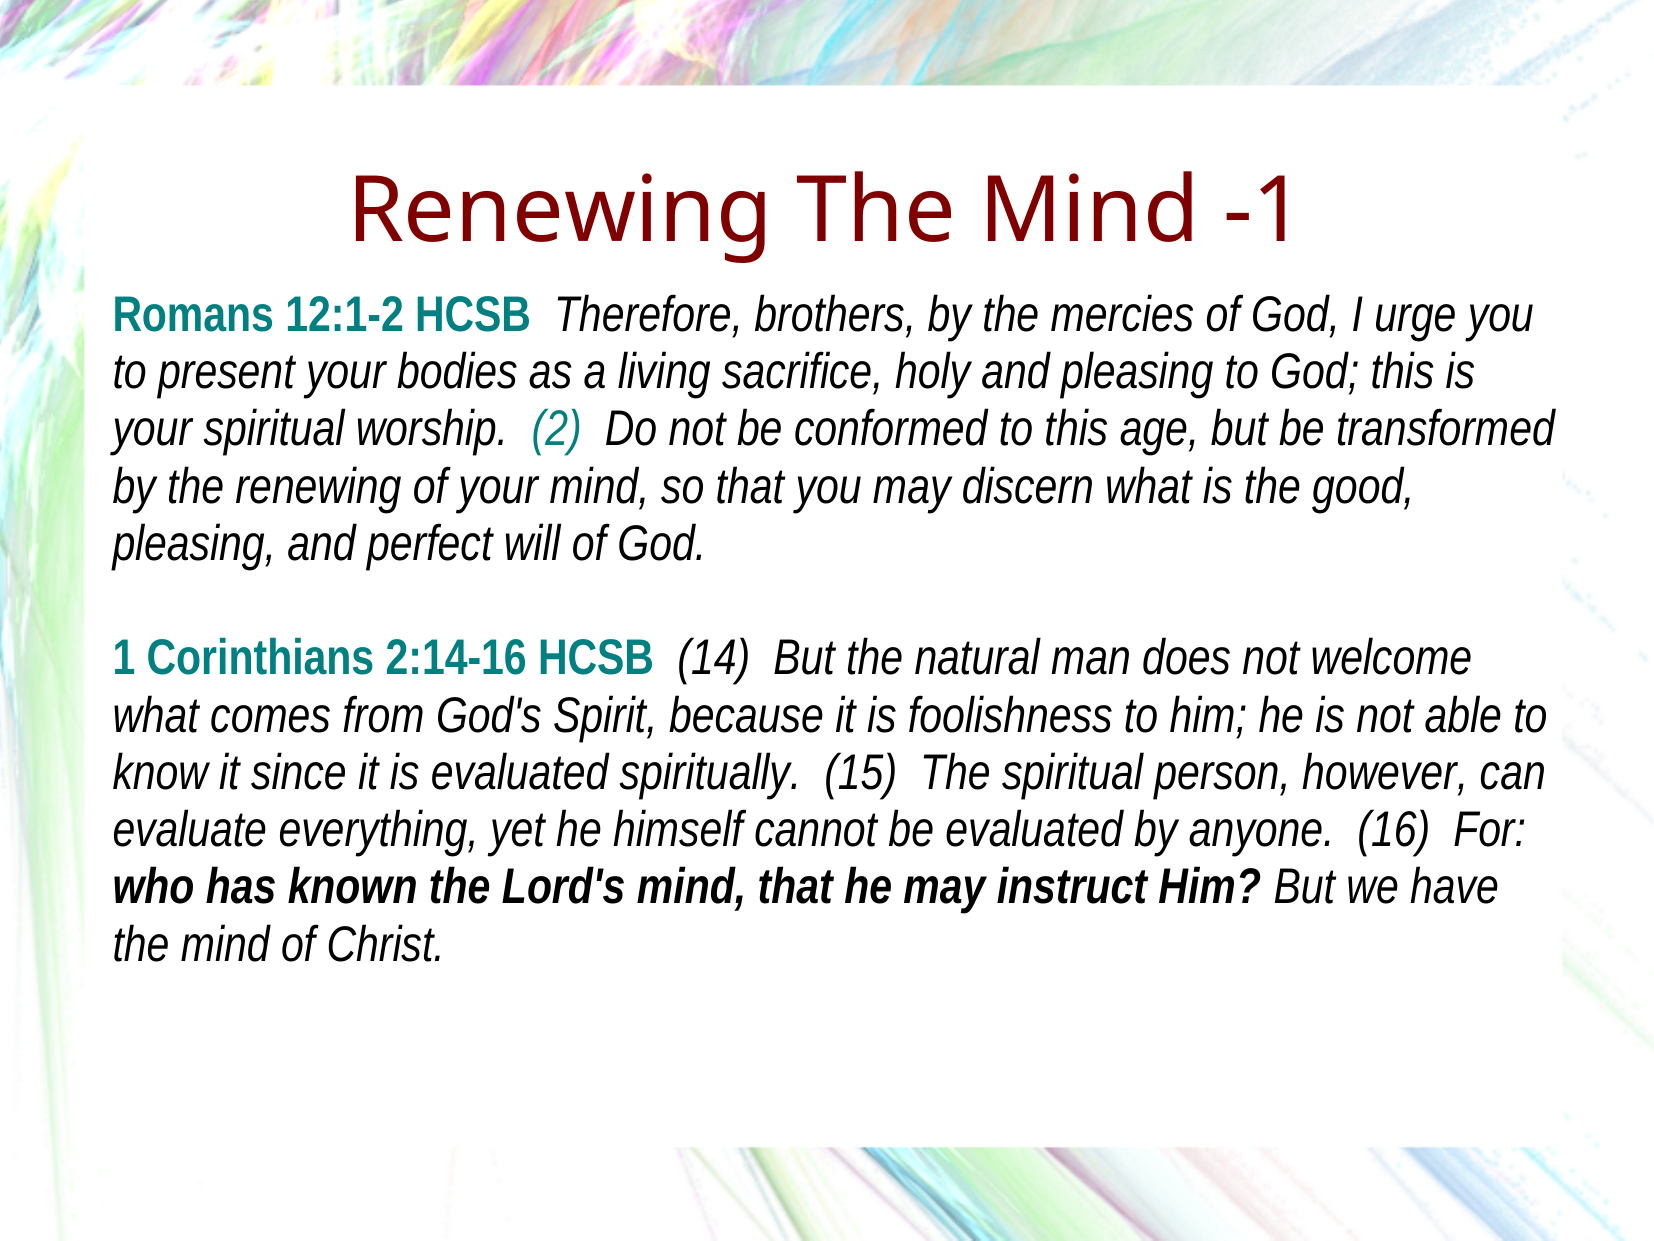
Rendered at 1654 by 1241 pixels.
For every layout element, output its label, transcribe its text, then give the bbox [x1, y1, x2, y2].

title Renewing The Mind -1 [82, 109, 1571, 303]
subtitle Romans 12:1-2 HCSB Therefore, brothers, by the mercies of God, I urge you to present your bodies as a living sacrifice, holy and pleasing to God; this is your spiritual worship. (2) Do not be conformed to this age, but be transformed by the renewing of your mind, so that you may discern what is the good, pleasing, and perfect will of God. 1 Corinthians 2:14-16 HCSB (14) But the natural man does not welcome what comes from God's Spirit, because it is foolishness to him; he is not able to know it since it is evaluated spiritually. (15) The spiritual person, however, can evaluate everything, yet he himself cannot be evaluated by anyone. (16) For: who has known the Lord's mind, that he may instruct Him? But we have the mind of Christ. [112, 290, 1566, 1050]
picture [0, 0, 1654, 1241]
